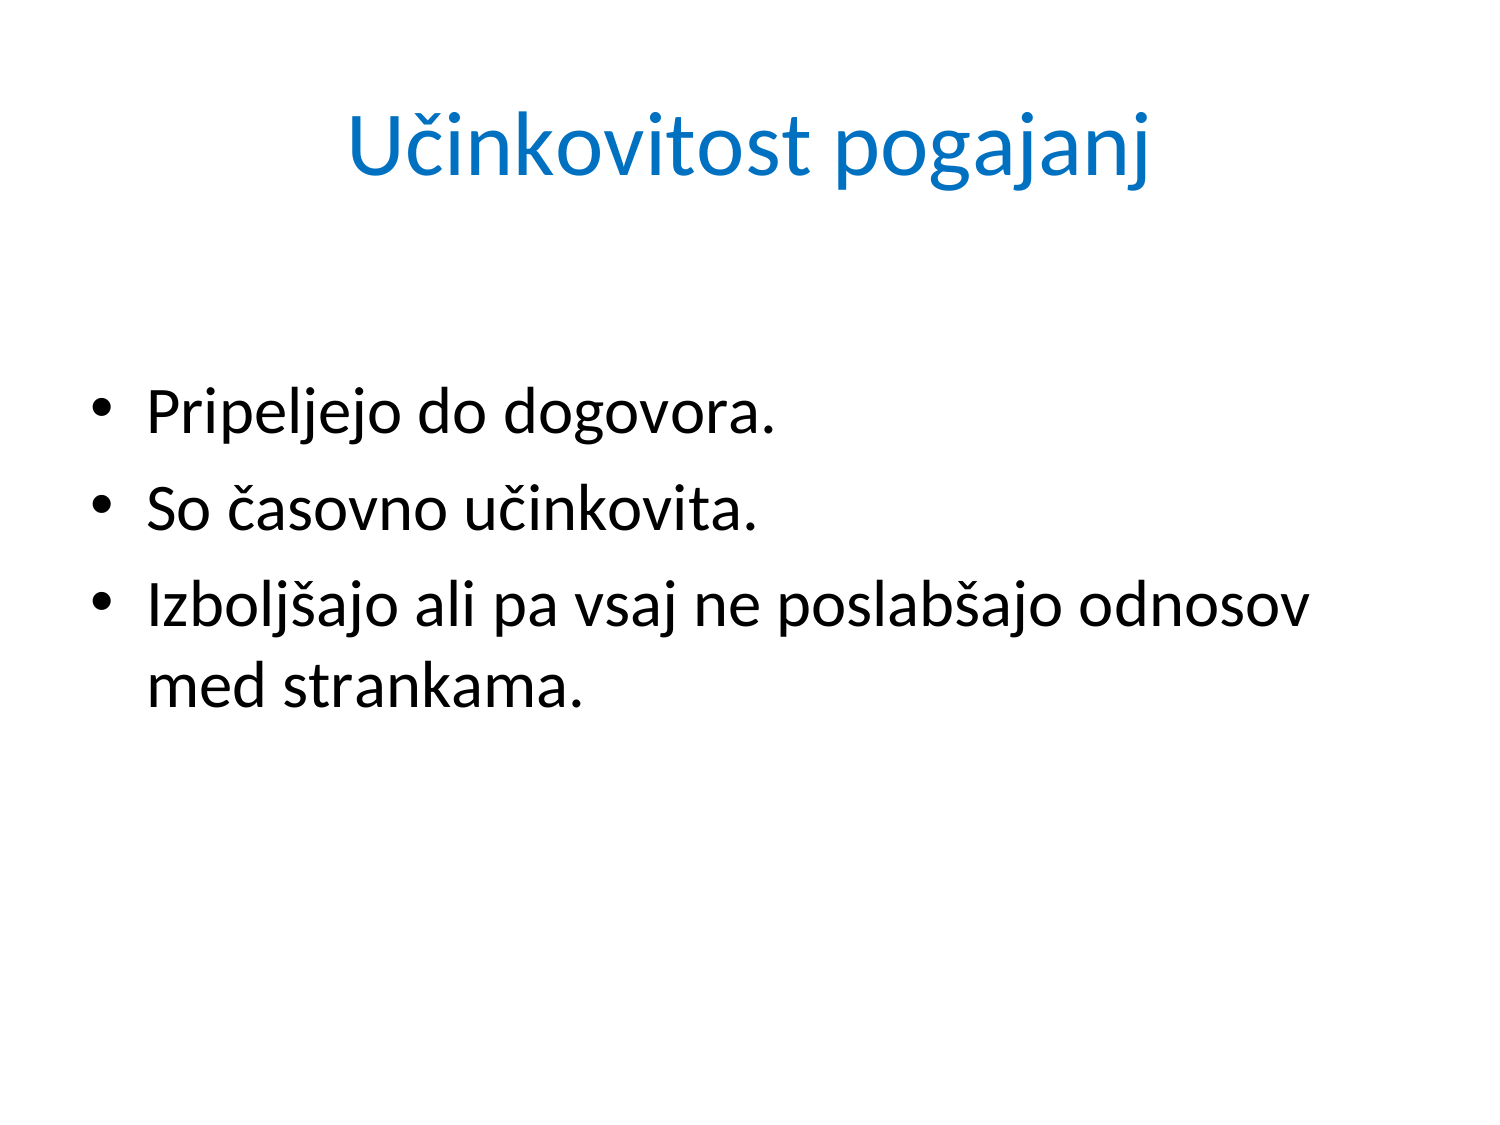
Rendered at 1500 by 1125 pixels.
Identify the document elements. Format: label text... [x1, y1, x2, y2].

title Učinkovitost pogajanj [75, 45, 1426, 233]
list Pripeljejo do dogovora. So časovno učinkovita. Izboljšajo ali pa vsaj ne poslabšajo odnosov med strankama. [75, 262, 1426, 1006]
